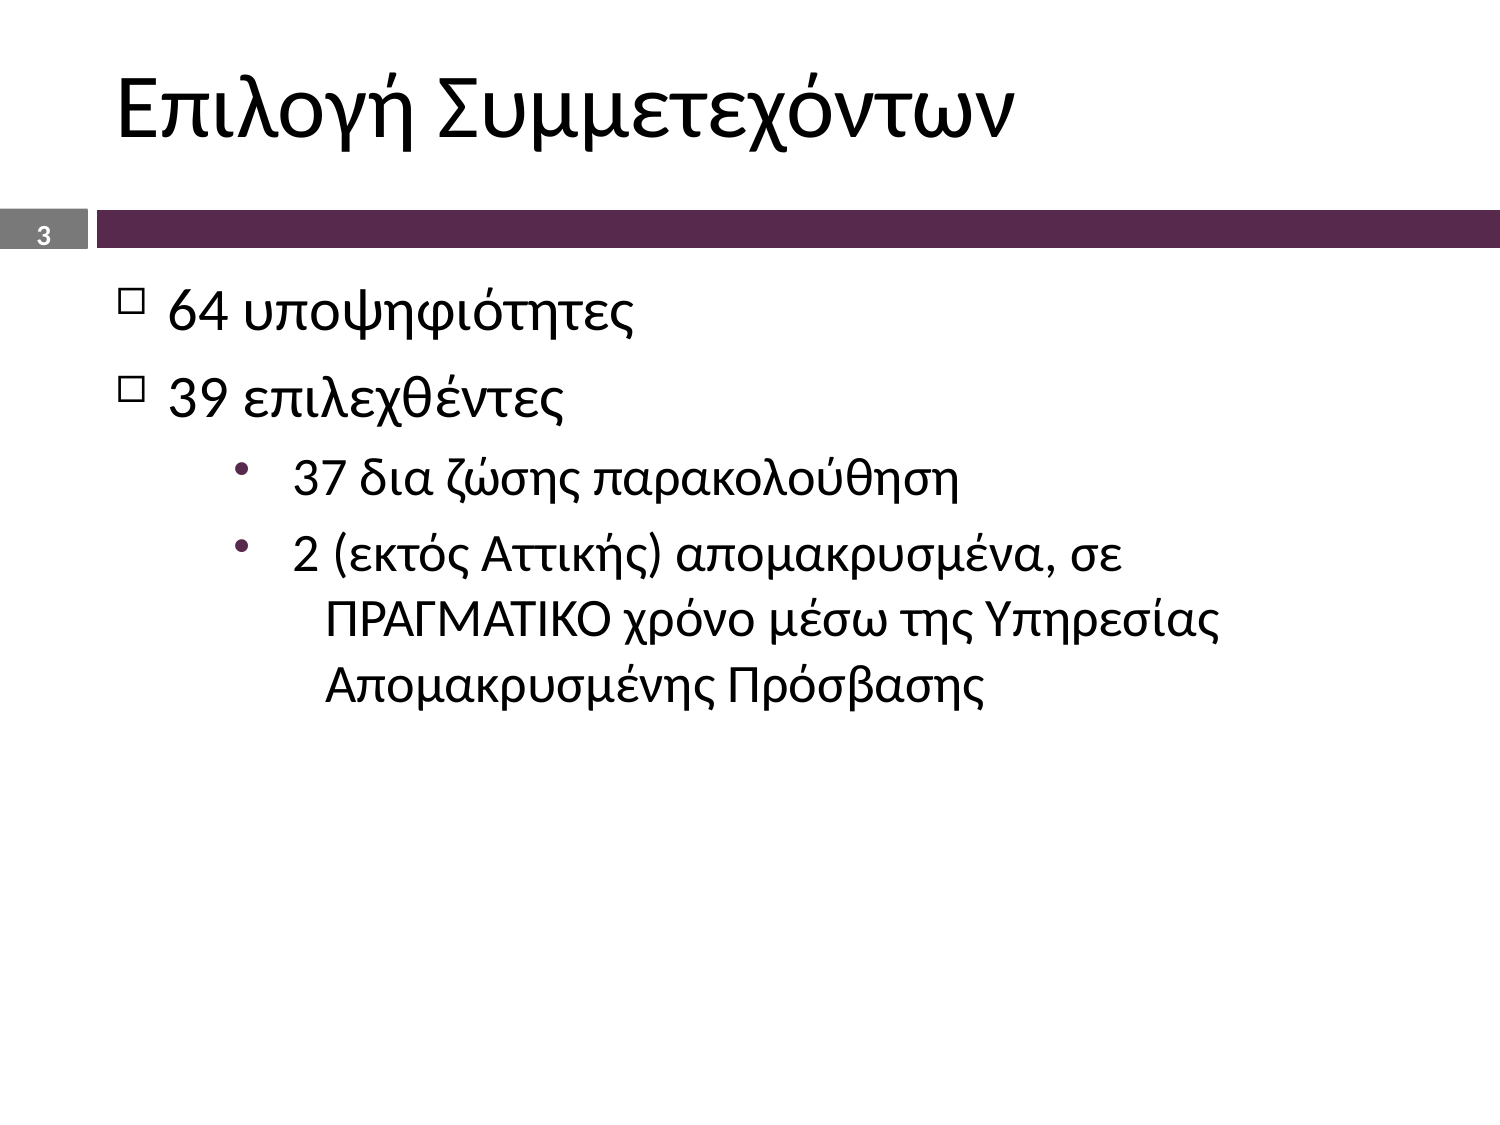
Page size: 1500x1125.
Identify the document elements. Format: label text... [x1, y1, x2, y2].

title Επιλογή Συμμετεχόντων [100, 19, 1438, 182]
text_box [0, 208, 88, 249]
list 64 υποψηφιότητες 39 επιλεχθέντες 37 δια ζώσης παρακολούθηση 2 (εκτός Αττικής) απομακρυσμένα, σε ΠΡΑΓΜΑΤΙΚΟ χρόνο μέσω της Υπηρεσίας Απομακρυσμένης Πρόσβασης [100, 262, 1438, 1000]
